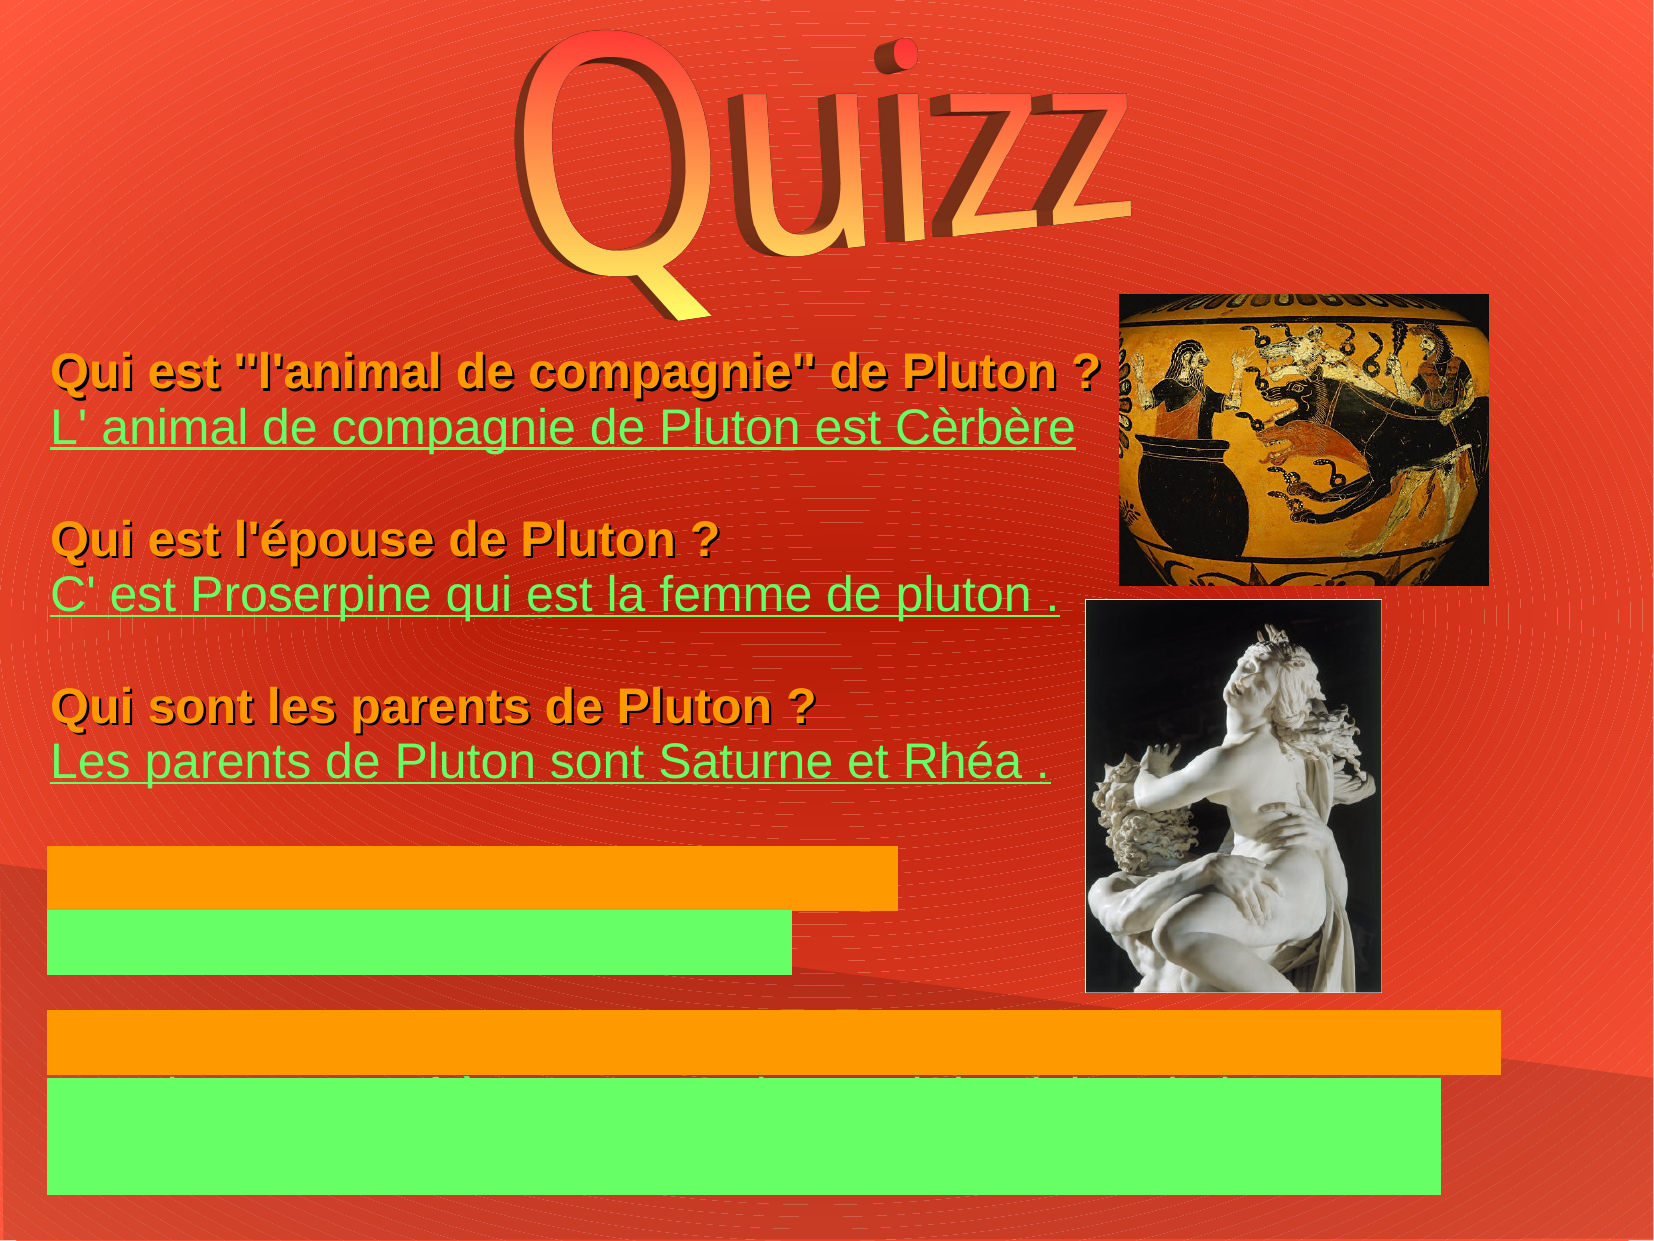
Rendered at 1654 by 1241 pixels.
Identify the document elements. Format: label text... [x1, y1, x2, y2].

picture [1119, 294, 1489, 586]
picture [1085, 599, 1382, 993]
text_box [47, 846, 898, 975]
text_box Qui est ''l'animal de compagnie'' de Pluton ? L' animal de compagnie de Pluton est Cèrbère Qui est l'épouse de Pluton ? C' est Proserpine qui est la femme de pluton . Qui sont les parents de Pluton ? Les parents de Pluton sont Saturne et Rhéa . Comment est appelé Pluton en grec ? Pluton est appelé Hadès en grec. Qui sont ses deux autres frères qui sont rois d'un royaume ? Ses deux autres frères sont Jupiter : roi du ciel et de la terre et Neptune : roi des mers et des océans . [35, 336, 1630, 1195]
text_box [47, 1078, 1441, 1195]
text_box [47, 1010, 1501, 1075]
title [663, 72, 1571, 278]
title [82, 72, 627, 278]
title [552, 72, 671, 250]
